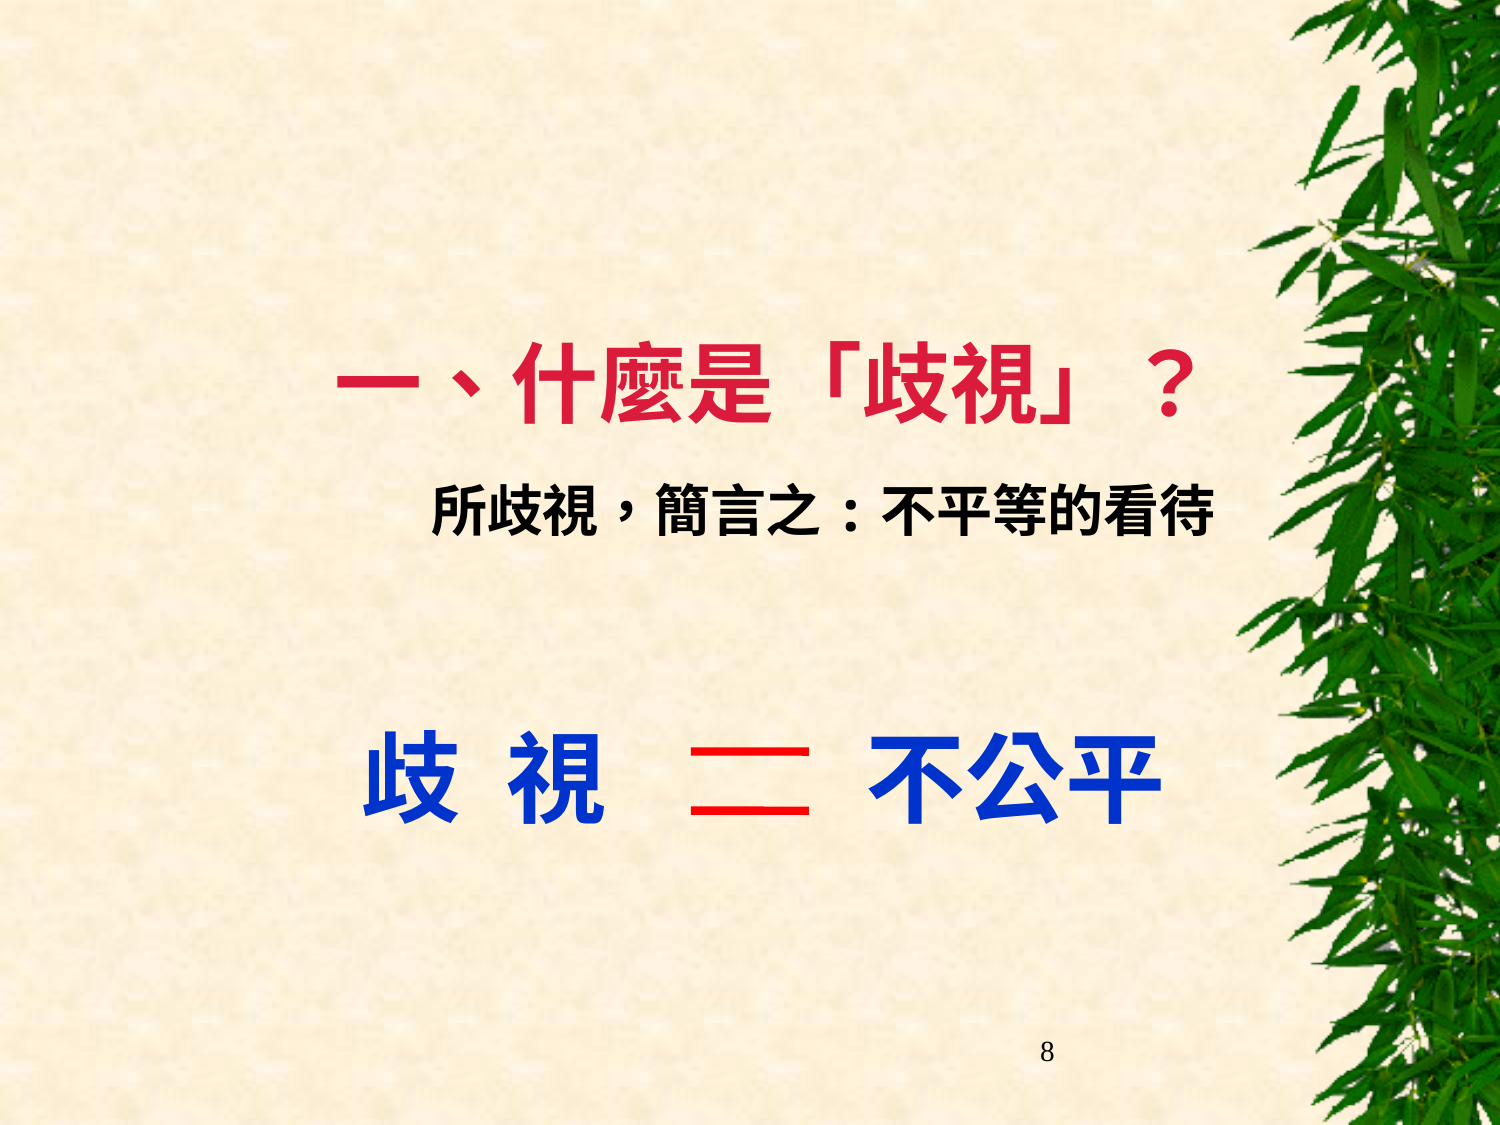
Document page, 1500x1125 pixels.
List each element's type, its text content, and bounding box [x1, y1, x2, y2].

text_box [1025, 1025, 1276, 1101]
text_box 不公平 [856, 716, 1175, 834]
text_box 歧 視 [325, 716, 644, 834]
list 一、什麼是「歧視」？ 所歧視，簡言之:不平等的看待 [265, 278, 1294, 634]
